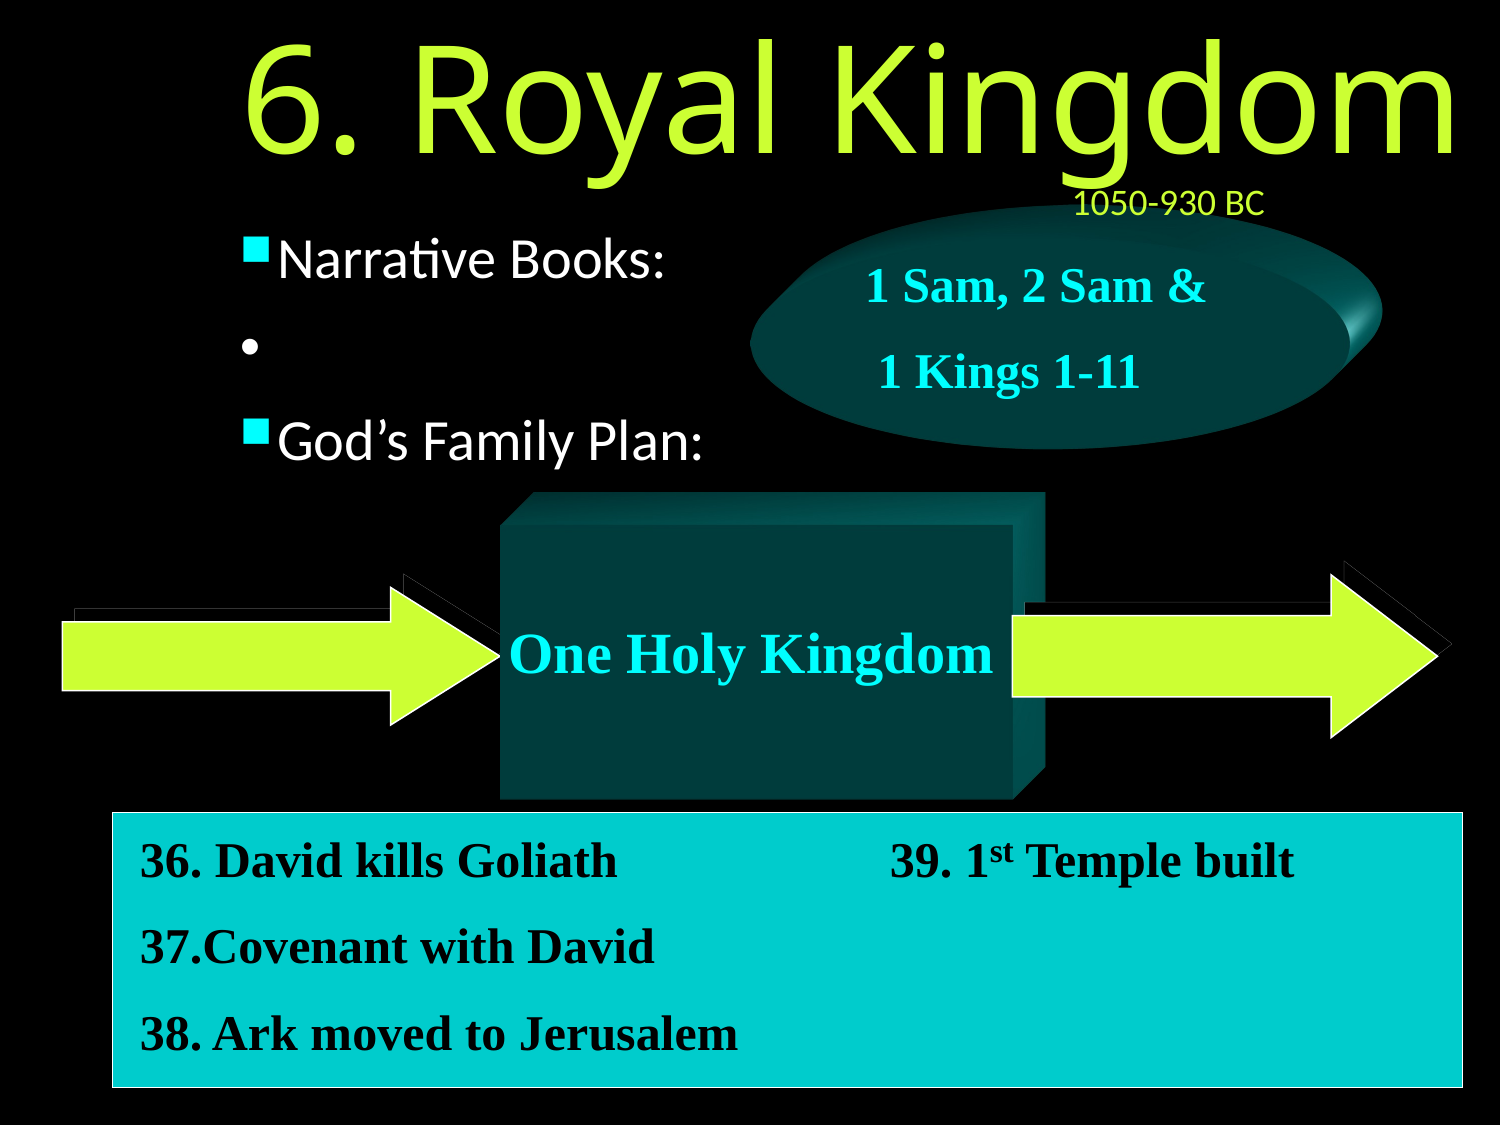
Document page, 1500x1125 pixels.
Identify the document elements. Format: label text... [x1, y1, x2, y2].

text_box [500, 492, 1438, 799]
list Narrative Books: God’s Family Plan: [225, 212, 1500, 888]
text_box 1 Sam, 2 Sam & 1 Kings 1-11 [849, 249, 1223, 408]
text_box [112, 812, 1463, 1088]
text_box 1050-930 BC [1056, 170, 1351, 231]
text_box [750, 206, 1382, 449]
text_box [62, 587, 493, 726]
text_box 36. David kills Goliath 39. 1st Temple built 37.Covenant with David 38. Ark moved to Jerusalem [125, 825, 1310, 1070]
text_box One Holy Kingdom [493, 613, 1010, 694]
title 6. Royal Kingdom [225, 0, 1299, 193]
